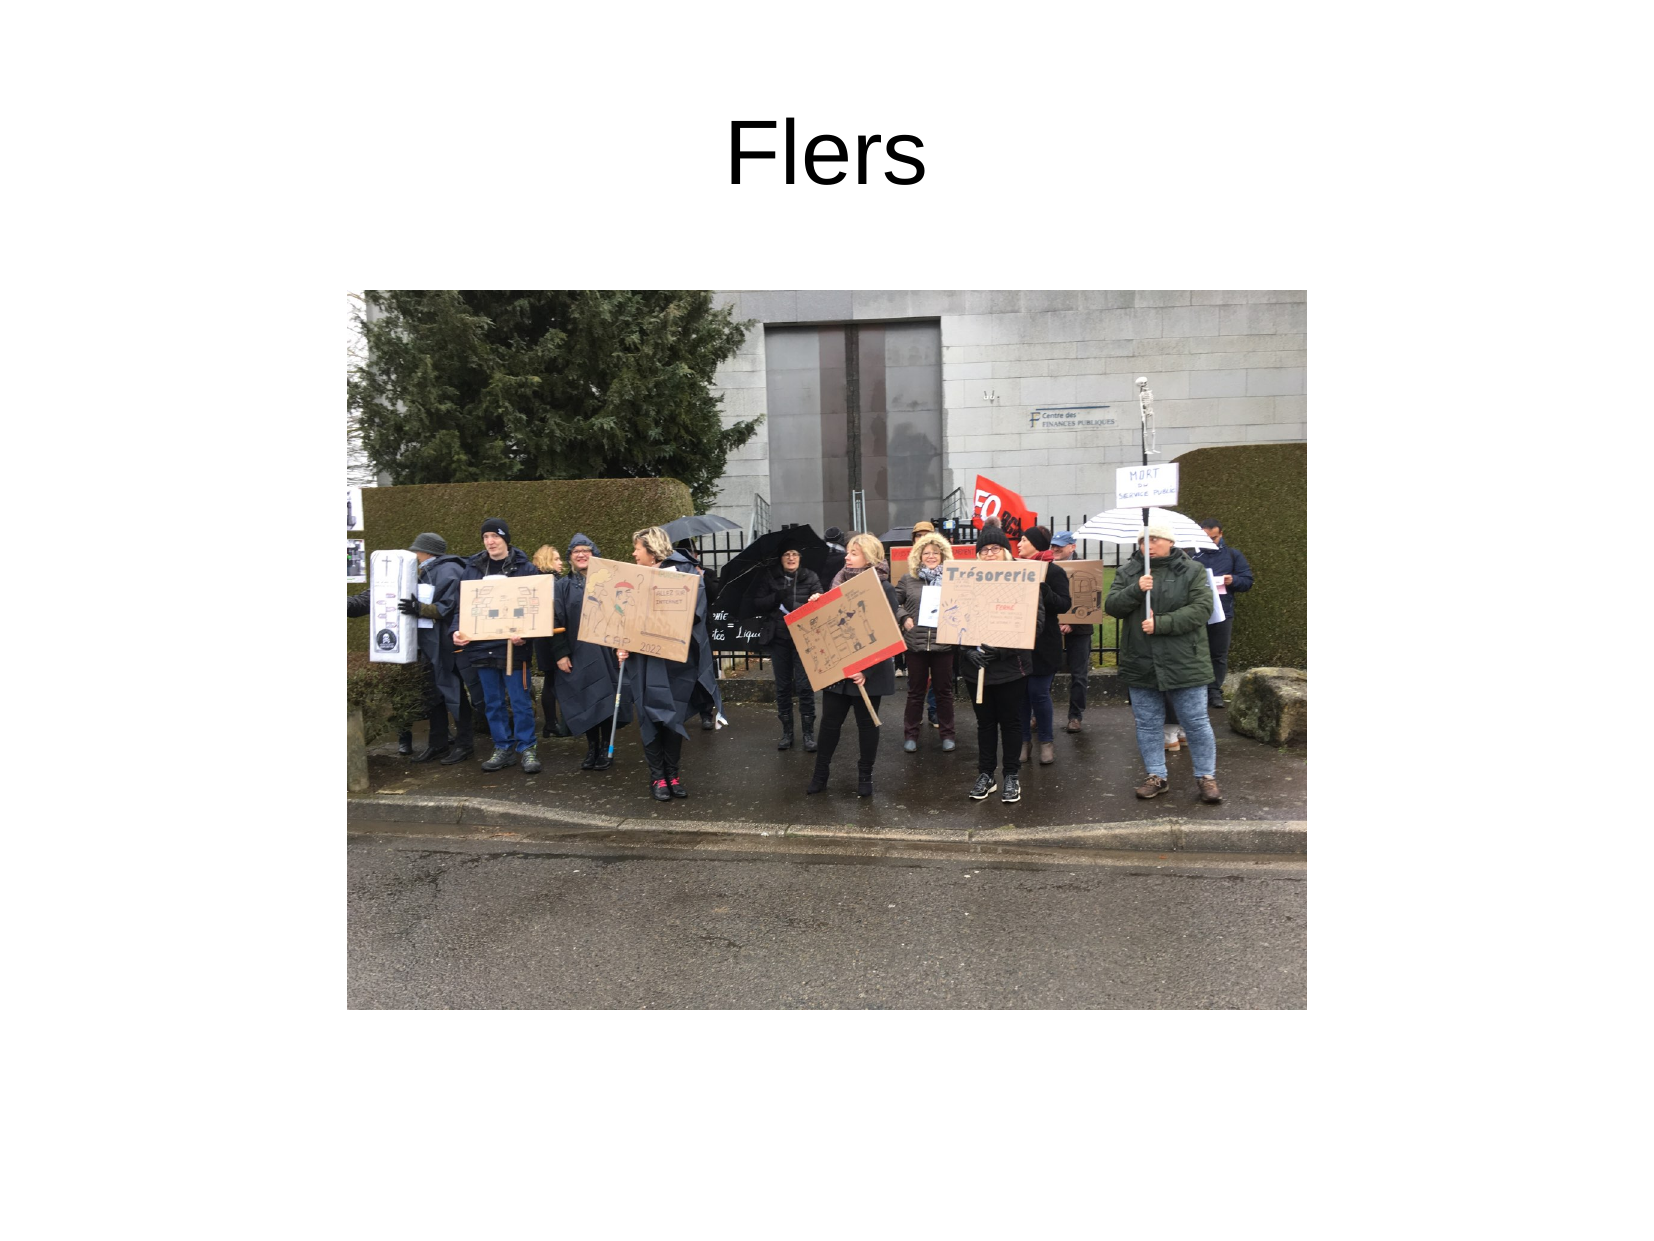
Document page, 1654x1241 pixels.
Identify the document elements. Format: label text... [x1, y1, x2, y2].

title Flers [82, 49, 1571, 257]
picture [347, 290, 1307, 1010]
